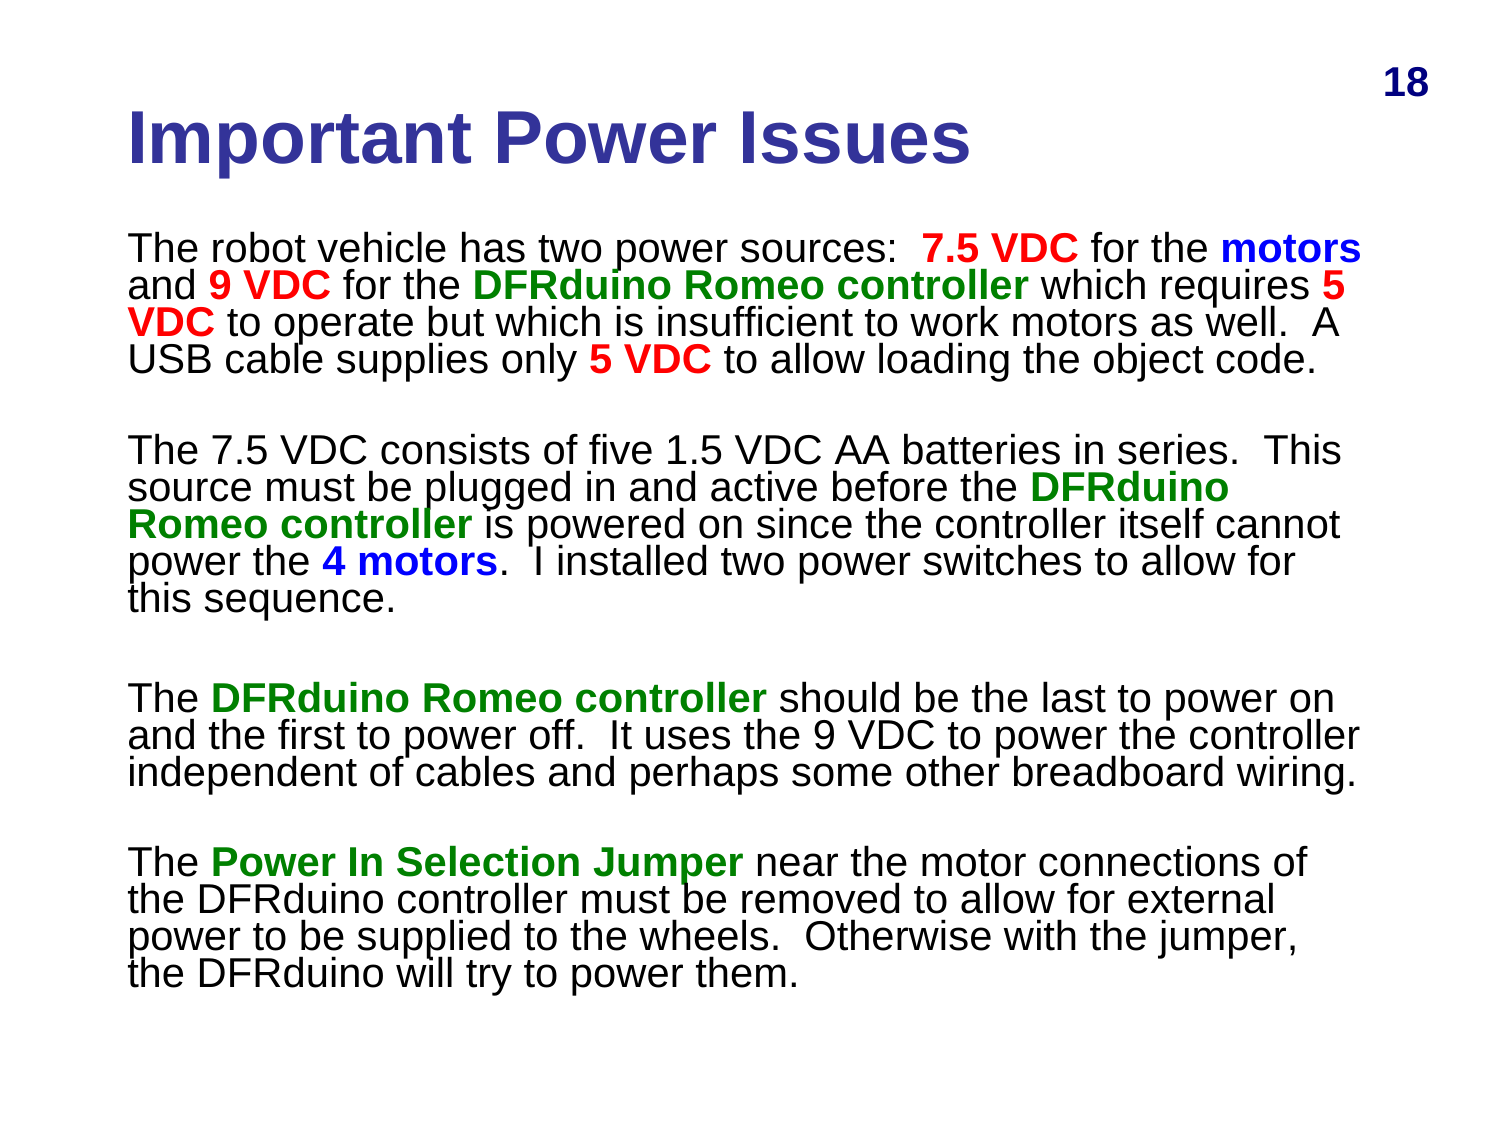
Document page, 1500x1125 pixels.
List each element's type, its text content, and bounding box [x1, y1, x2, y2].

text_box The Power In Selection Jumper near the motor connections of the DFRduino controller must be removed to allow for external power to be supplied to the wheels. Otherwise with the jumper, the DFRduino will try to power them. [37, 839, 1351, 1013]
title Important Power Issues [112, 88, 1051, 188]
text_box The DFRduino Romeo controller should be the last to power on and the first to power off. It uses the 9 VDC to power the controller independent of cables and perhaps some other breadboard wiring. [37, 675, 1388, 812]
text_box The 7.5 VDC consists of five 1.5 VDC AA batteries in series. This source must be plugged in and active before the DFRduino Romeo controller is powered on since the controller itself cannot power the 4 motors. I installed two power switches to allow for this sequence. [37, 427, 1388, 638]
text_box 18 [1350, 47, 1463, 113]
text_box The robot vehicle has two power sources: 7.5 VDC for the motors and 9 VDC for the DFRduino Romeo controller which requires 5 VDC to operate but which is insufficient to work motors as well. A USB cable supplies only 5 VDC to allow loading the object code. [37, 224, 1388, 399]
